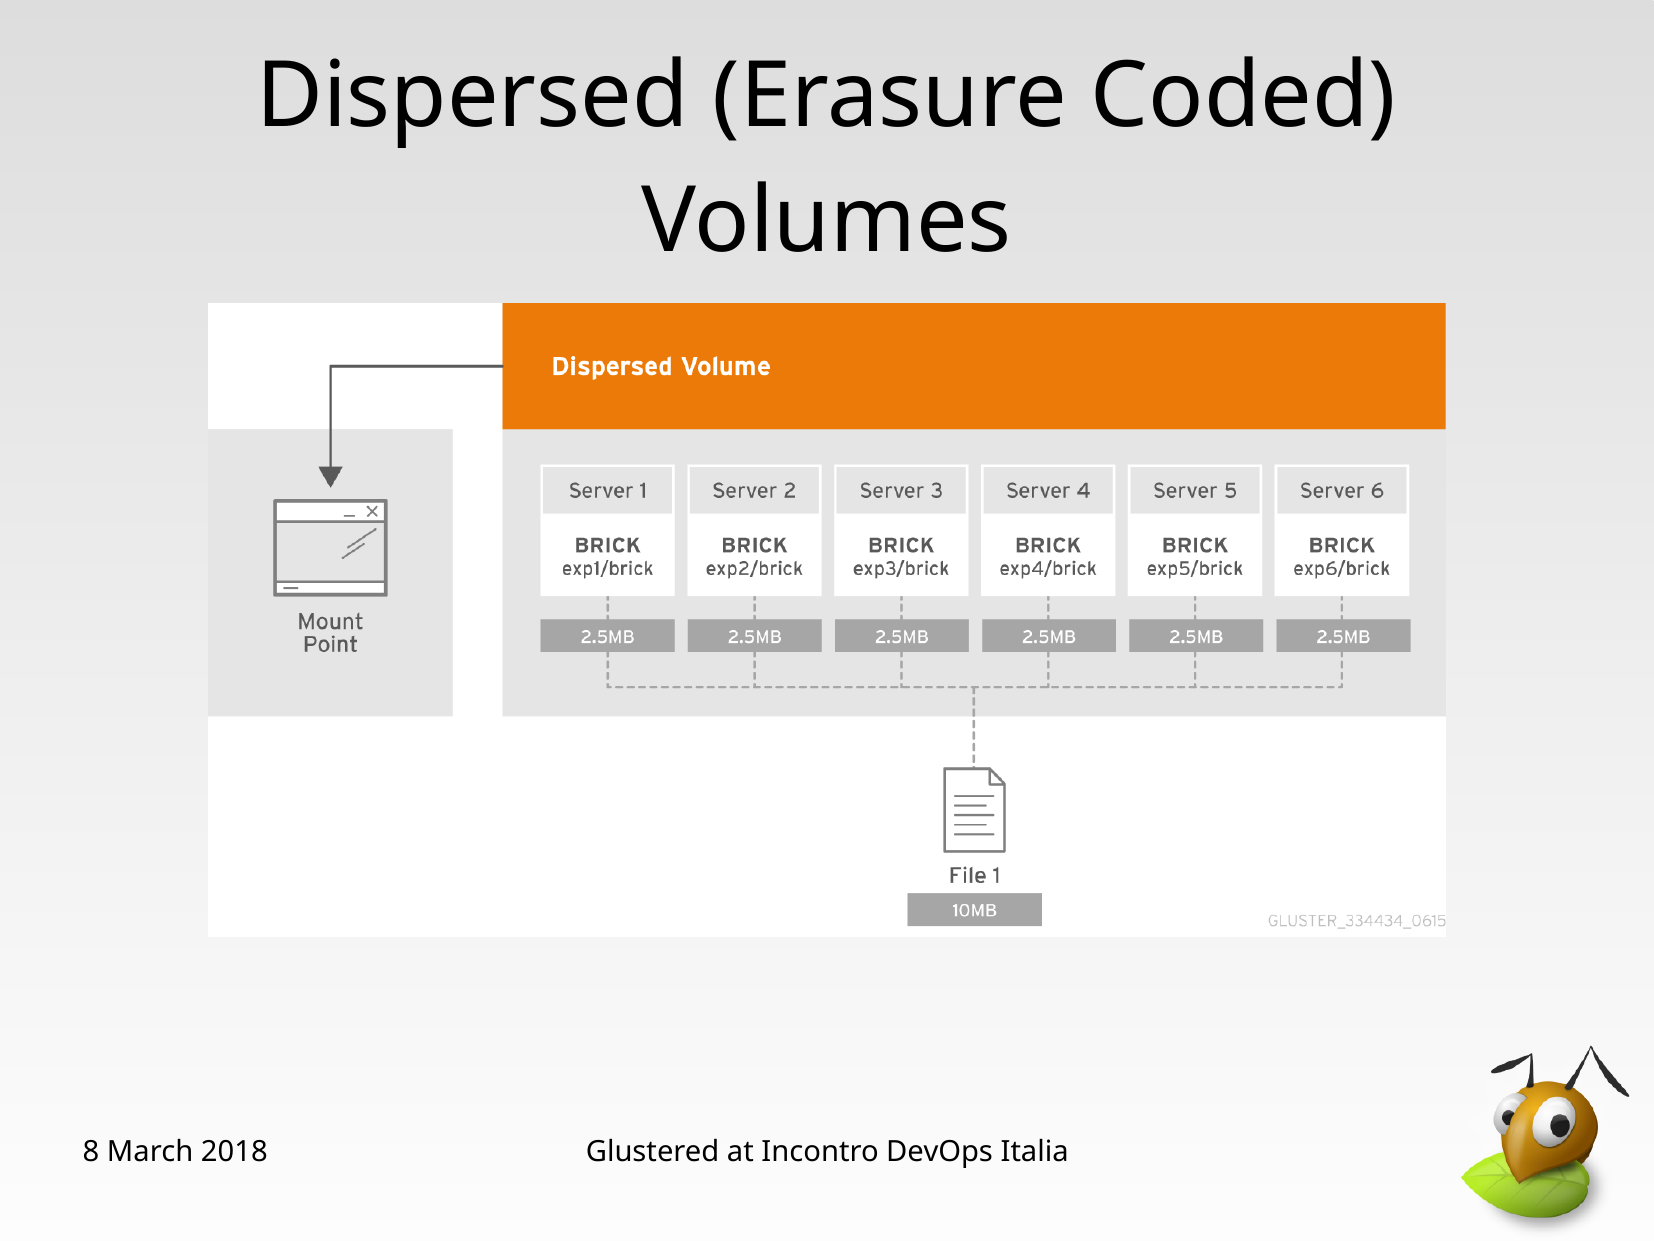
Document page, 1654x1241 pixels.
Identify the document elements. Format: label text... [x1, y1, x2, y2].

title Dispersed (Erasure Coded) Volumes [82, 49, 1571, 257]
picture [208, 303, 1446, 937]
picture [1432, 1037, 1654, 1241]
